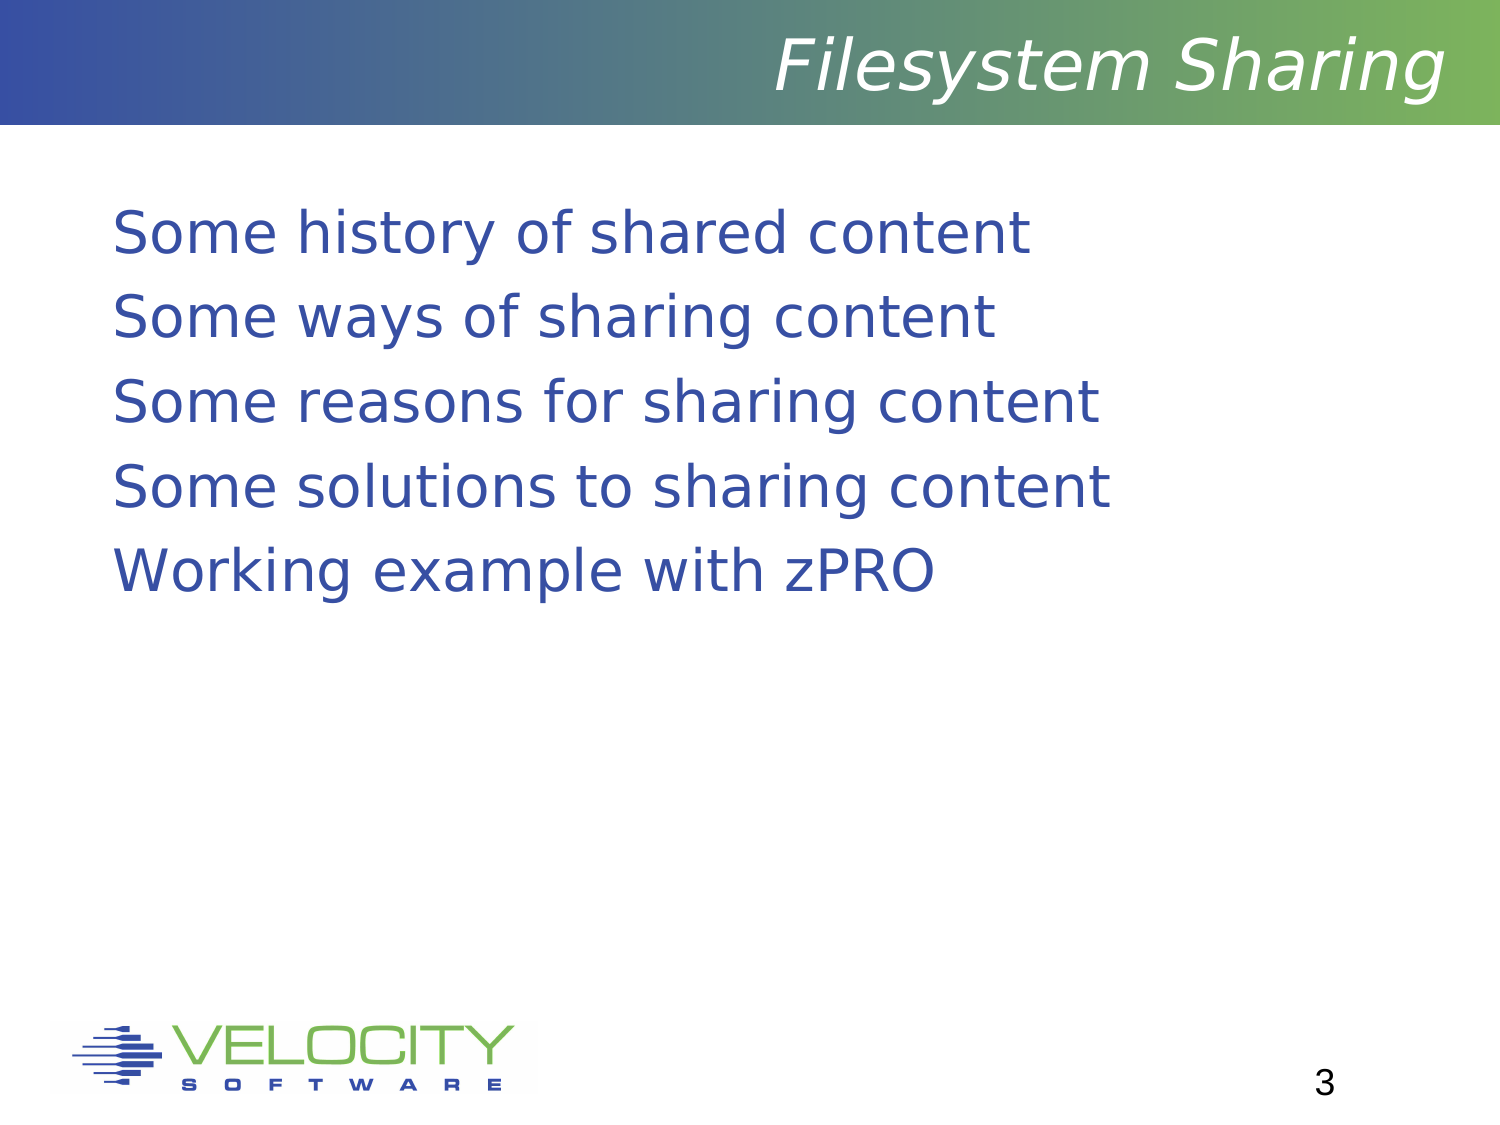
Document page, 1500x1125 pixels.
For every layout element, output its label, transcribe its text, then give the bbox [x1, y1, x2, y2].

title Filesystem Sharing [62, 12, 1463, 113]
picture [50, 1021, 538, 1094]
list Some history of shared content Some ways of sharing content Some reasons for sharing content Some solutions to sharing content Working example with zPRO [70, 187, 1500, 988]
